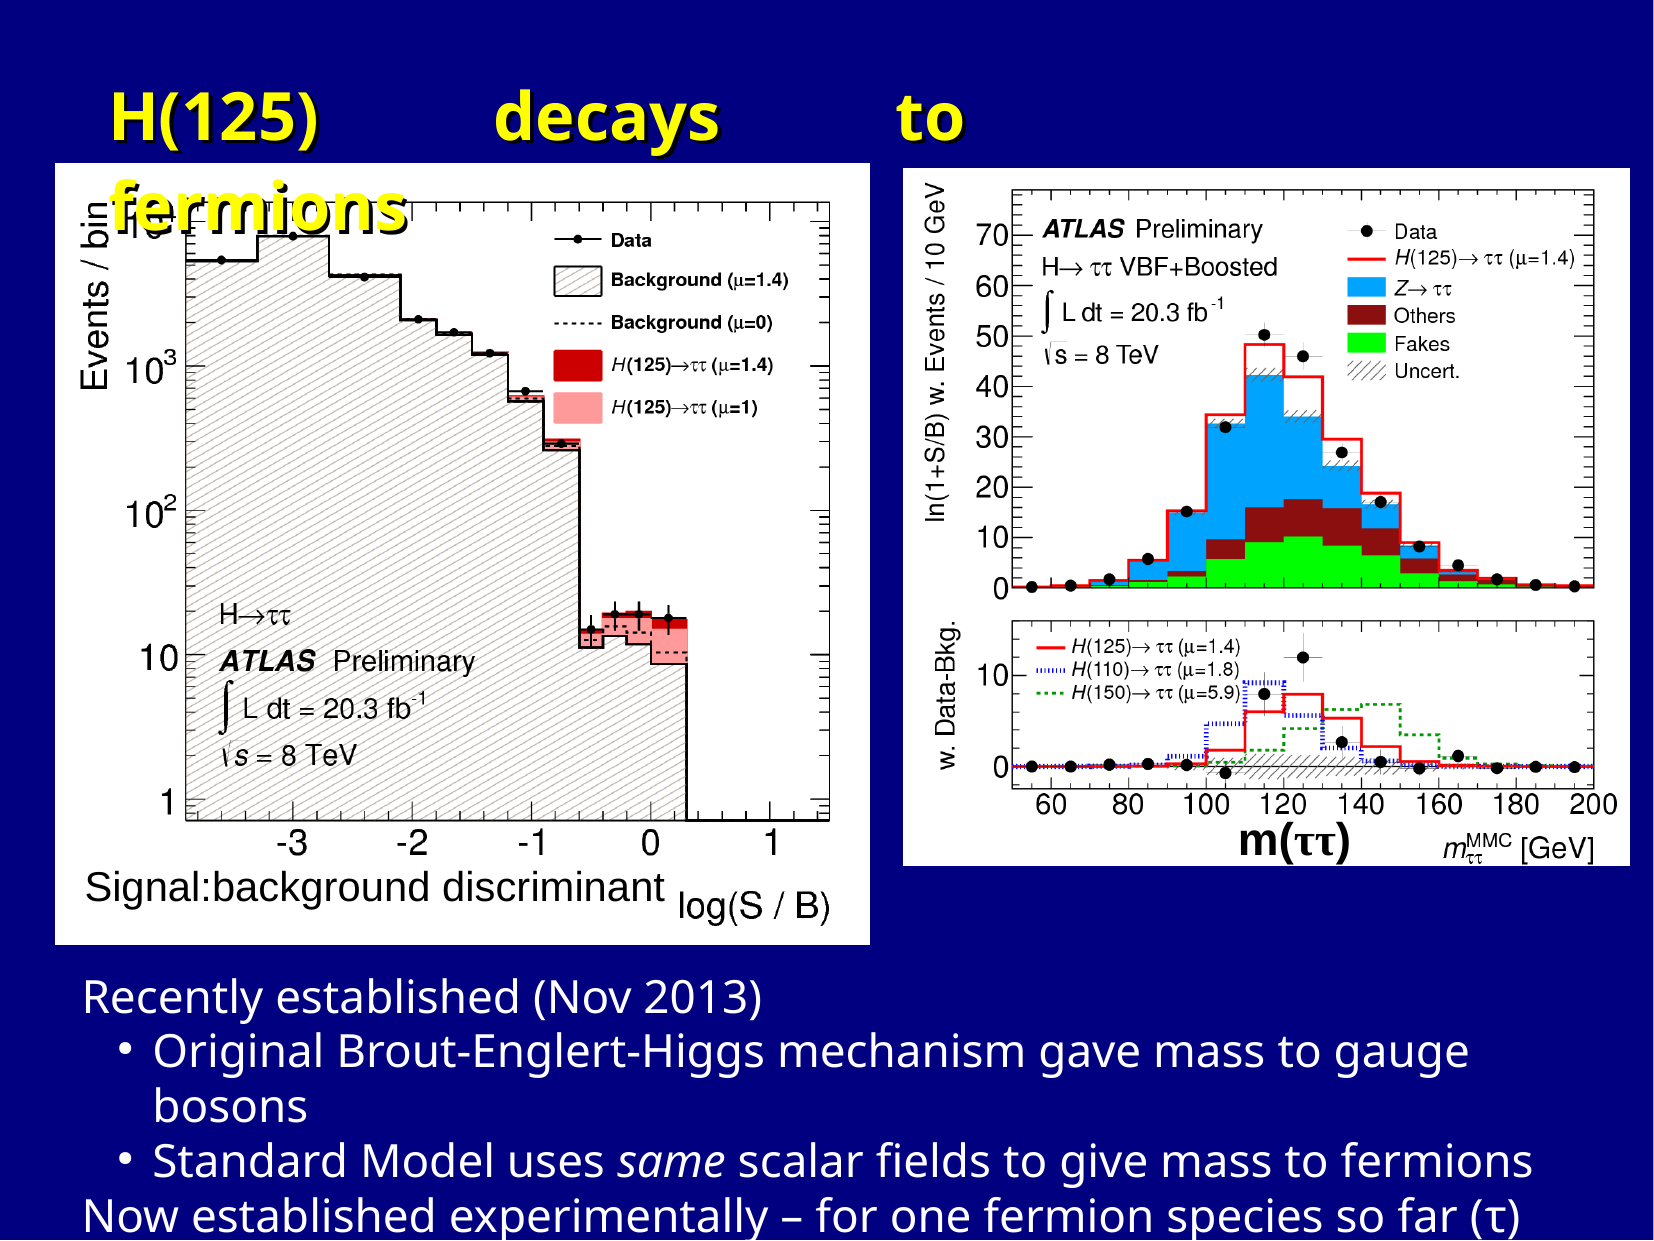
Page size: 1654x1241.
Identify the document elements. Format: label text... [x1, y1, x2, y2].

text_box H(125) decays to fermions [93, 61, 982, 169]
text_box m(ττ) [1223, 806, 1389, 873]
picture [903, 168, 1630, 866]
text_box Signal:background discriminant [69, 856, 742, 919]
picture [55, 163, 870, 945]
text_box Recently established (Nov 2013) Original Brout-Englert-Higgs mechanism gave mass to gauge bosons Standard Model uses same scalar fields to give mass to fermions Now established experimentally – for one fermion species so far (τ) [66, 959, 1600, 1157]
